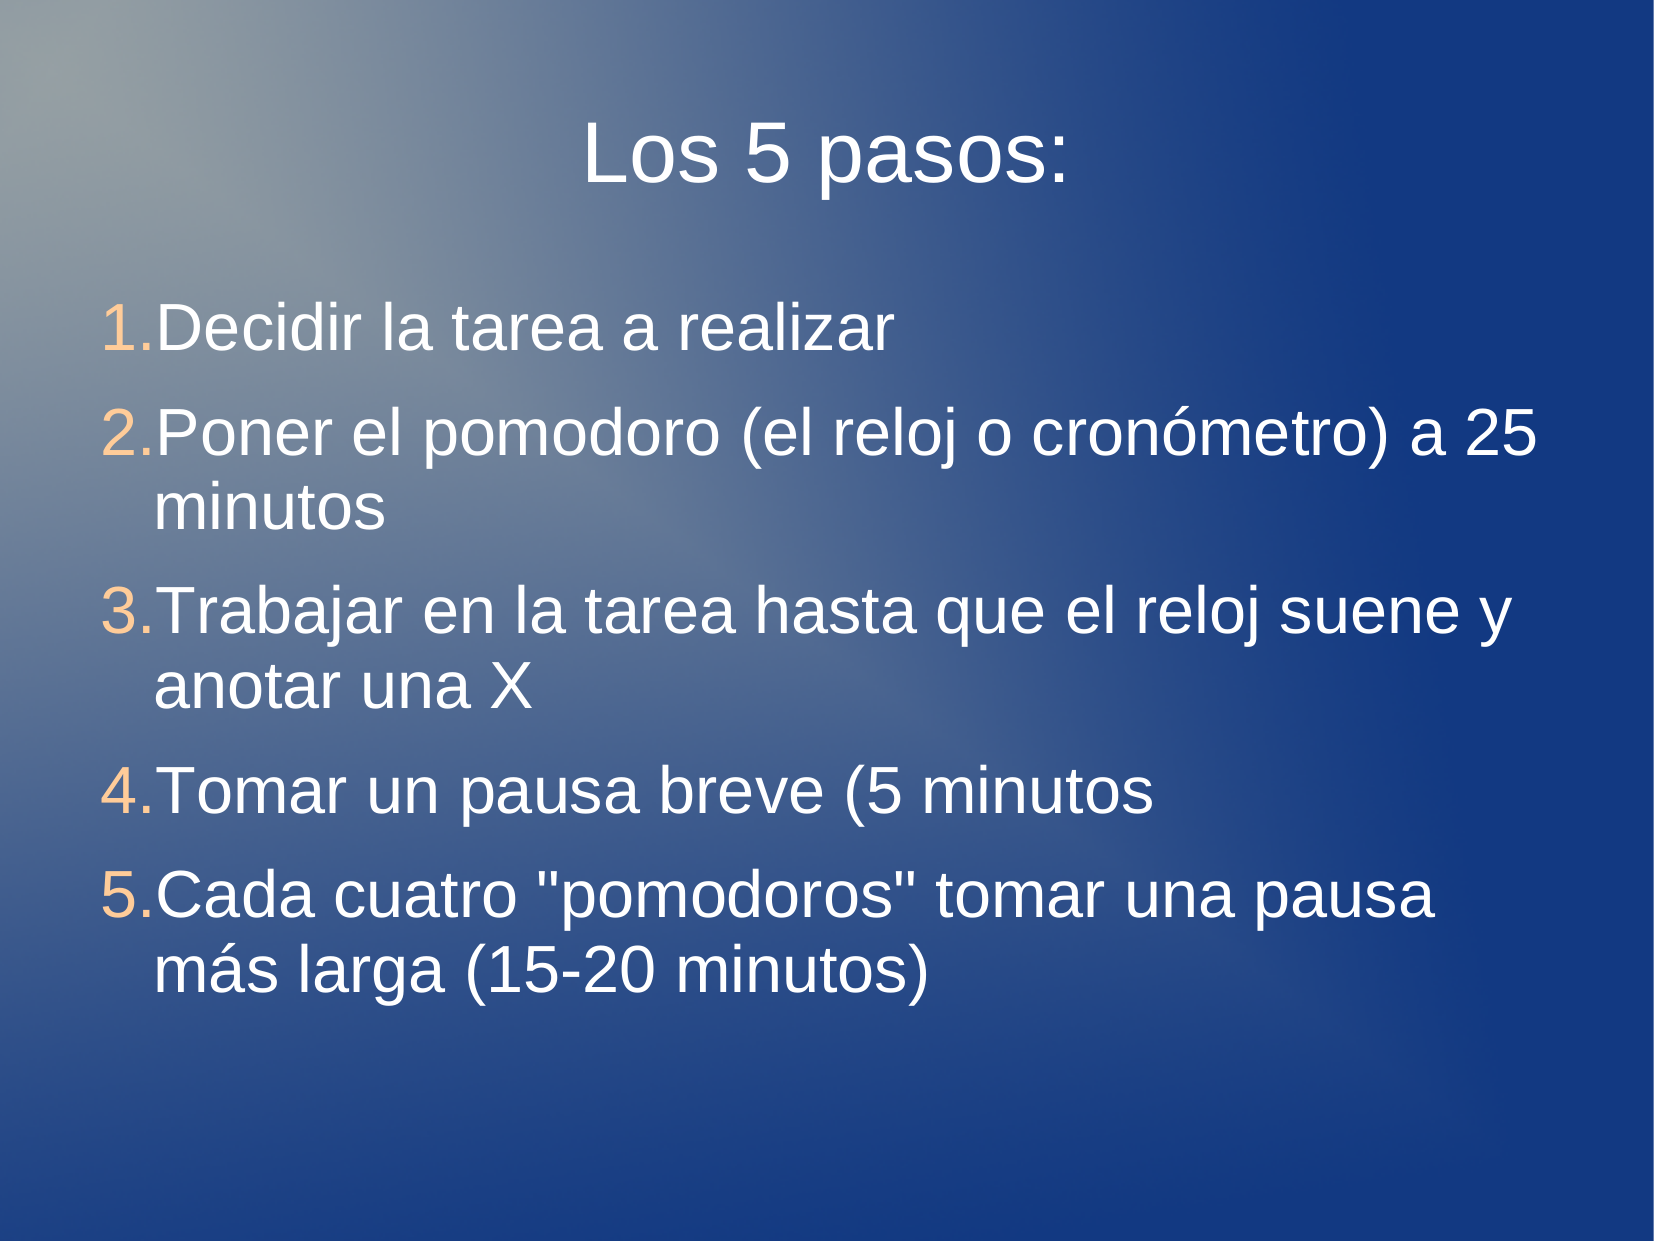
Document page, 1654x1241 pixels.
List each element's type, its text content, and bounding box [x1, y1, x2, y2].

title Los 5 pasos: [82, 49, 1571, 257]
picture [0, 0, 1654, 1241]
list Decidir la tarea a realizar Poner el pomodoro (el reloj o cronómetro) a 25 minutos Trabajar en la tarea hasta que el reloj suene y anotar una X Tomar un pausa breve (5 minutos Cada cuatro "pomodoros" tomar una pausa más larga (15-20 minutos) [82, 290, 1571, 1109]
